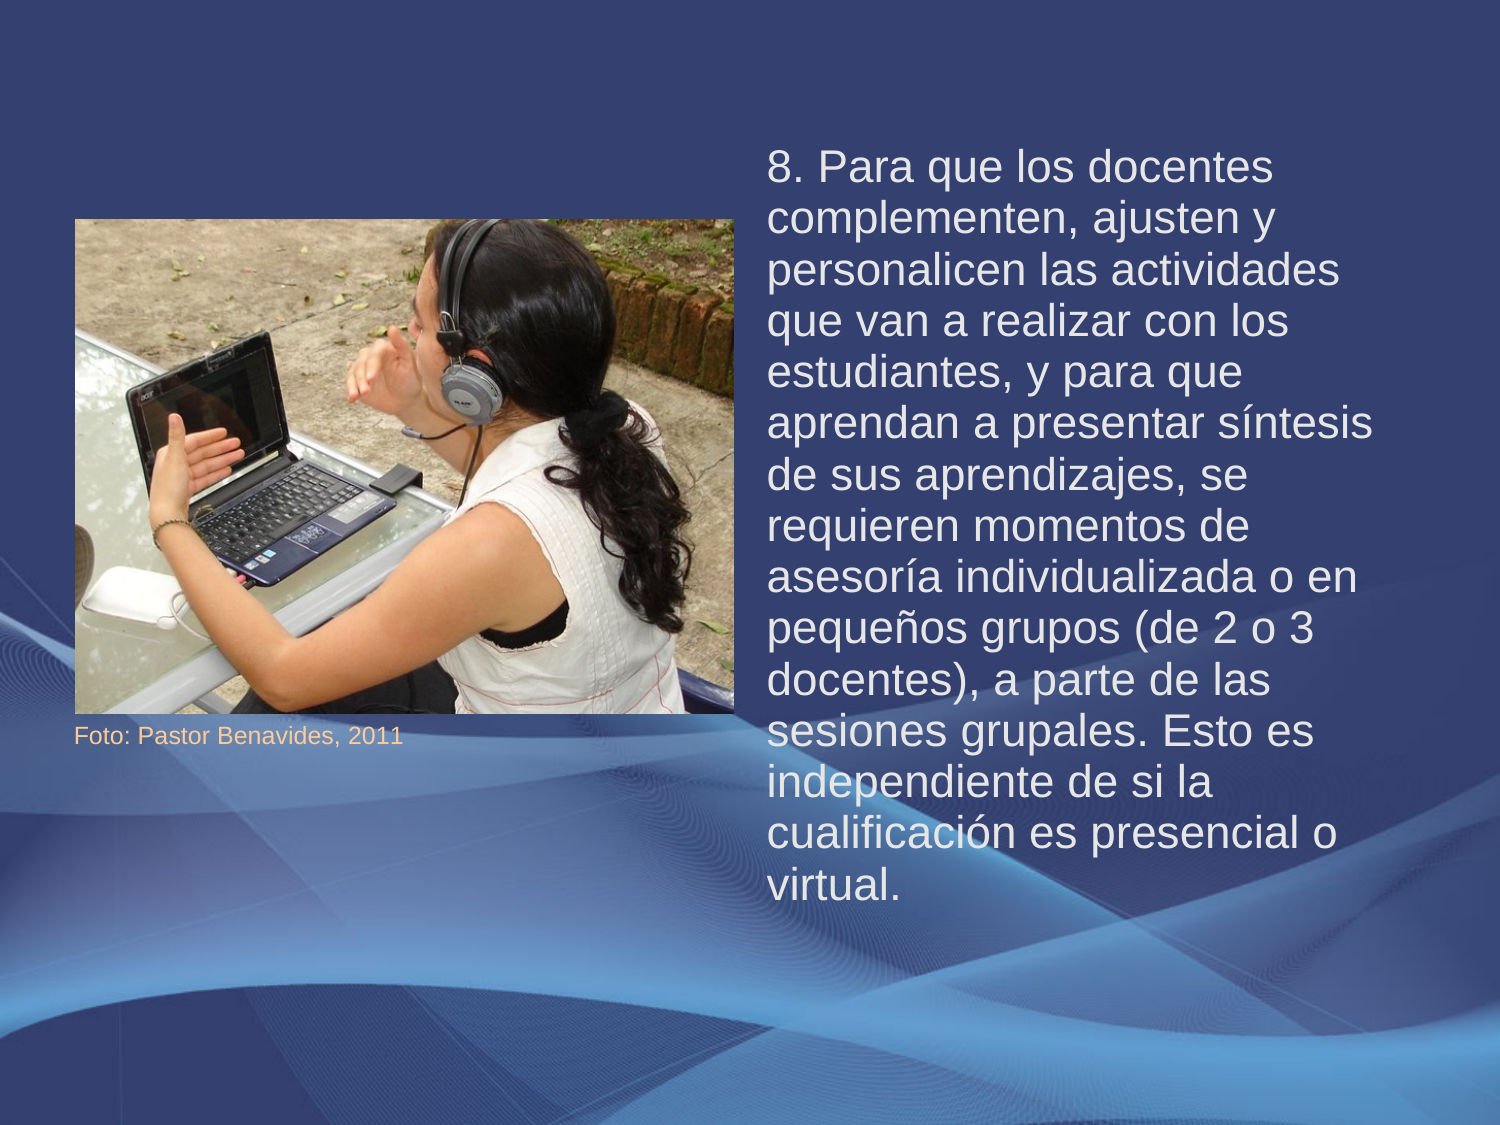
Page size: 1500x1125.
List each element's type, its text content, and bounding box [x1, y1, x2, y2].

picture [0, 0, 1500, 1125]
text_box Foto: Pastor Benavides, 2011 [59, 714, 420, 758]
list 8. Para que los docentes complementen, ajusten y personalicen las actividades que van a realizar con los estudiantes, y para que aprendan a presentar síntesis de sus aprendizajes, se requieren momentos de asesoría individualizada o en pequeños grupos (de 2 o 3 docentes), a parte de las sesiones grupales. Esto es independiente de si la cualificación es presencial o virtual. [766, 141, 1426, 911]
